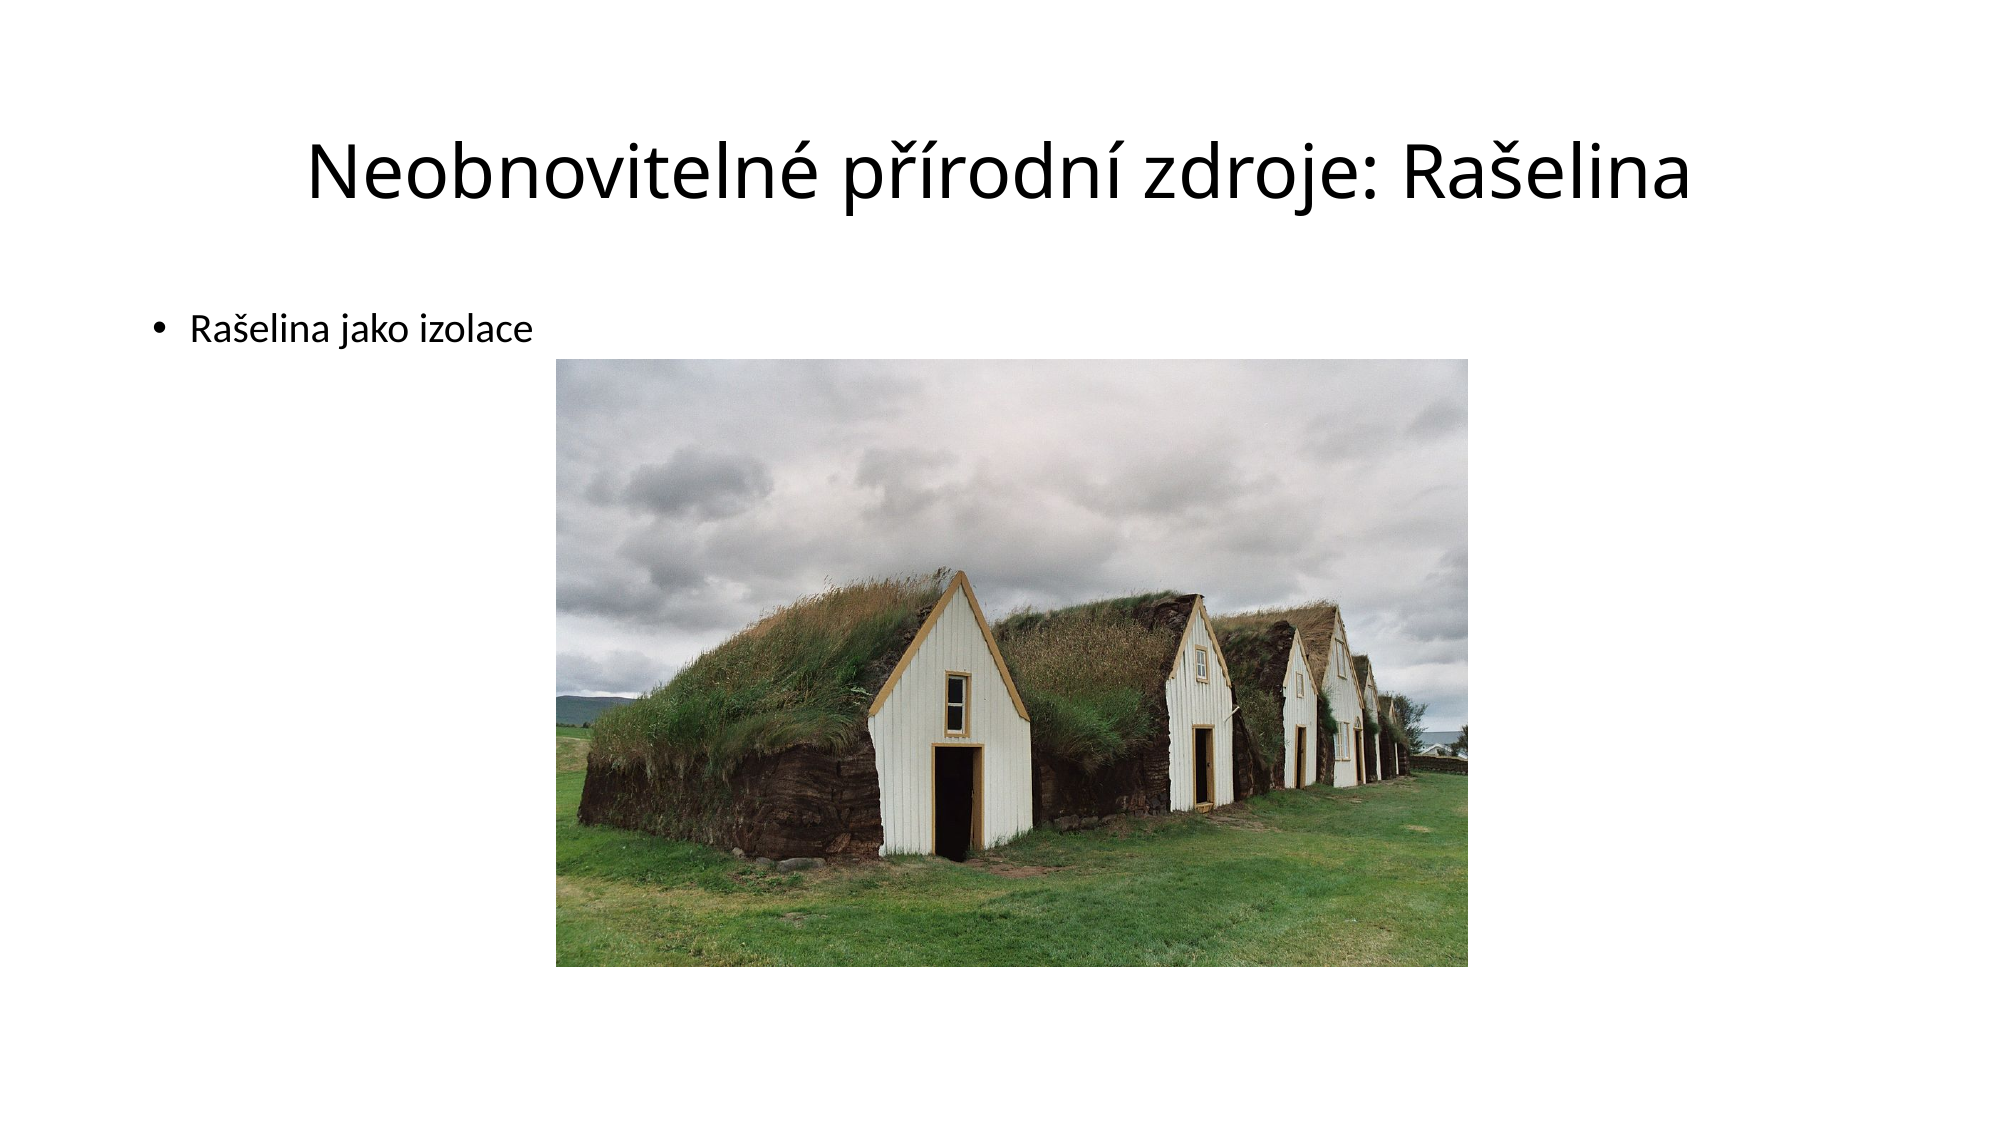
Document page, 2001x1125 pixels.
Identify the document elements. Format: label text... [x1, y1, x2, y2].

list Rašelina jako izolace [137, 299, 1863, 1014]
picture [556, 359, 1468, 967]
title Neobnovitelné přírodní zdroje: Rašelina [137, 59, 1863, 278]
